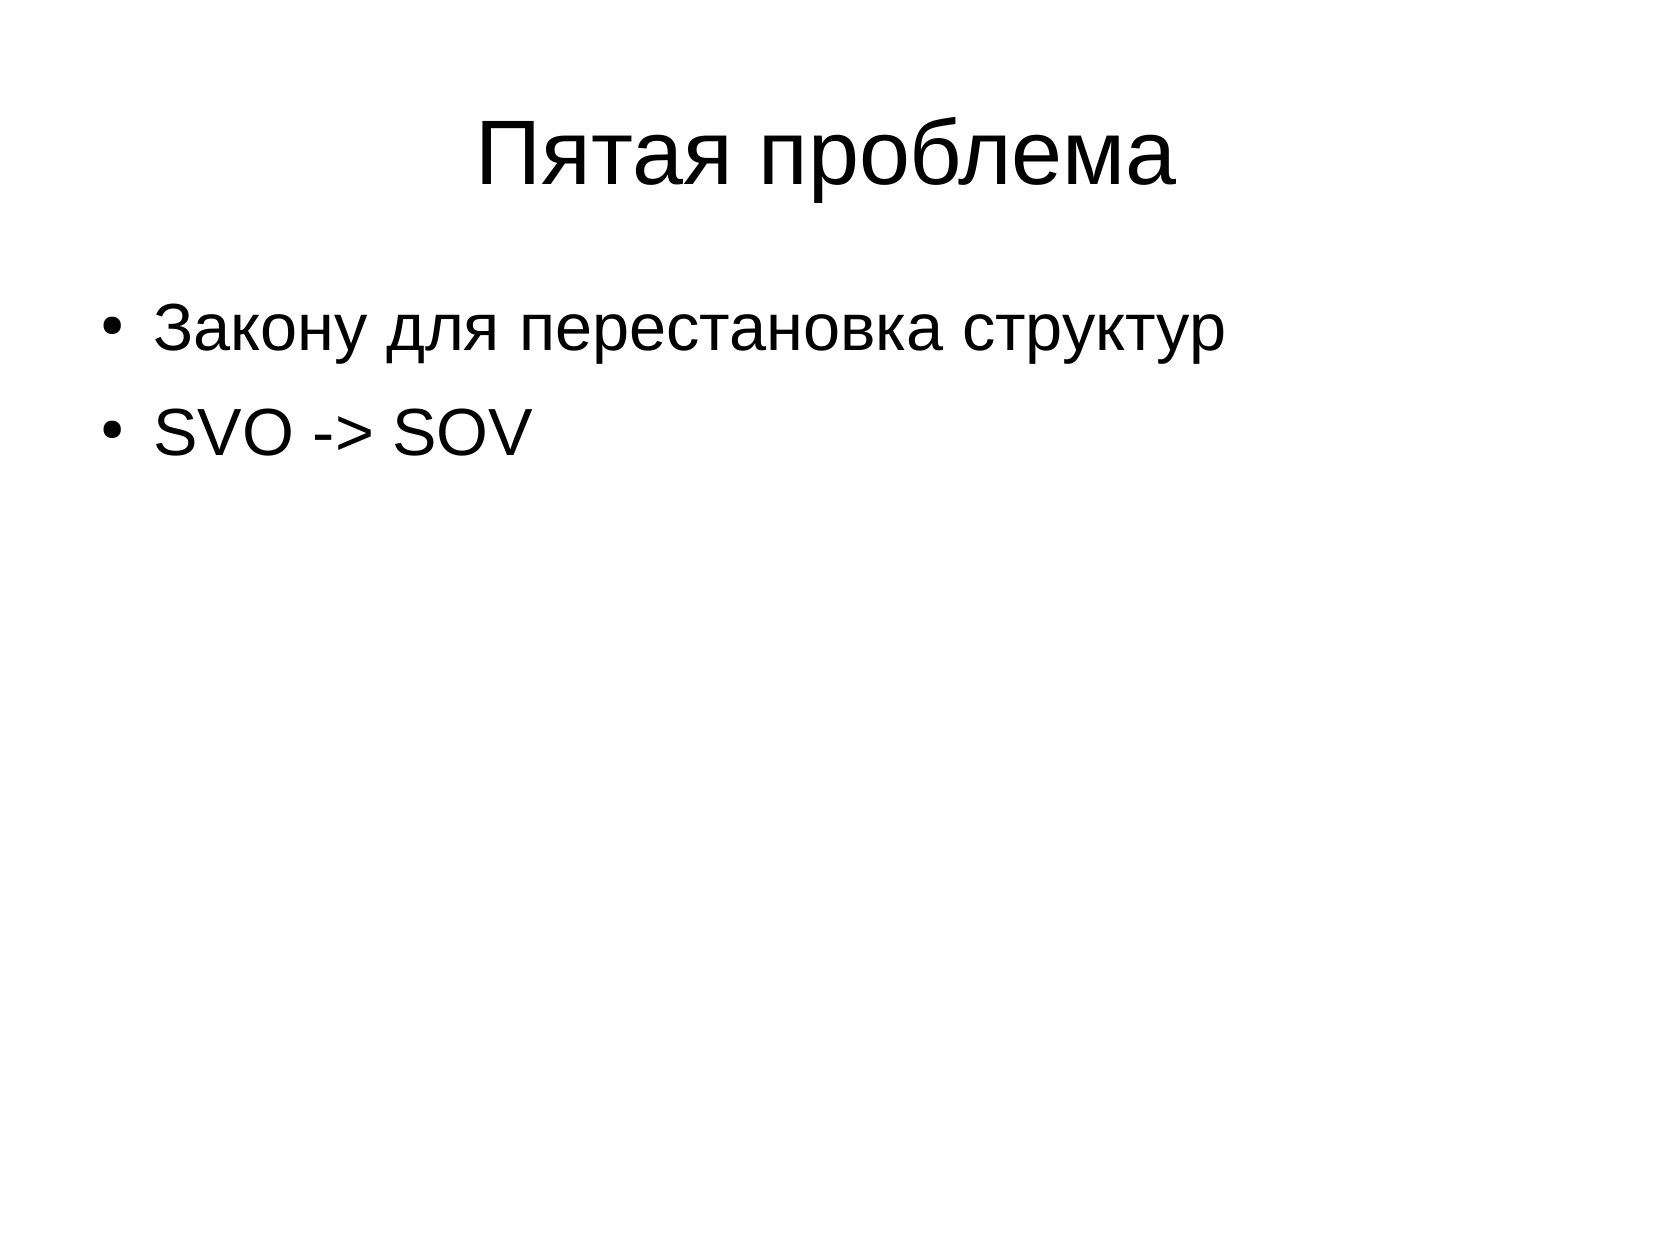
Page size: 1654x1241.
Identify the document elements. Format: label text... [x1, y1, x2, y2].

title Пятая проблема [82, 49, 1571, 257]
list Закону для перестановка структур SVO -> SOV [82, 290, 1571, 1109]
